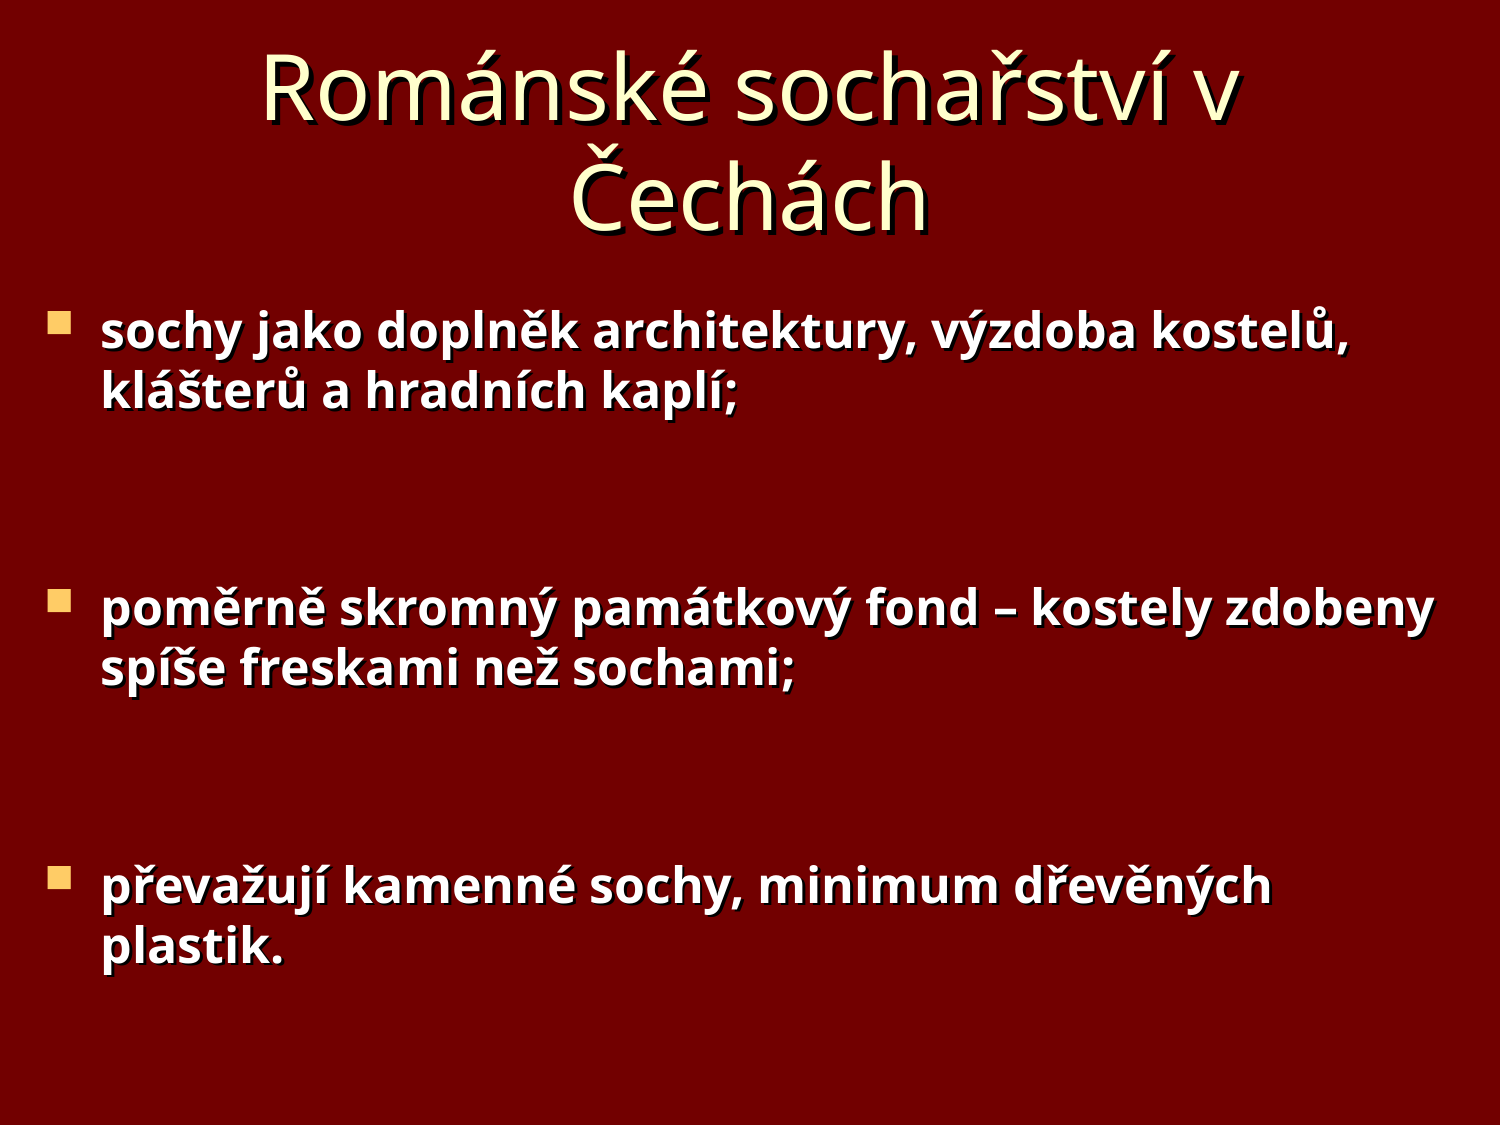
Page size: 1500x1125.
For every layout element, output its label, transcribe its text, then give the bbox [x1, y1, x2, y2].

list sochy jako doplněk architektury, výzdoba kostelů, klášterů a hradních kaplí; poměrně skromný památkový fond – kostely zdobeny spíše freskami než sochami; převažují kamenné sochy, minimum dřevěných plastik. [29, 290, 1471, 1125]
title Románské sochařství v Čechách [75, 45, 1426, 233]
